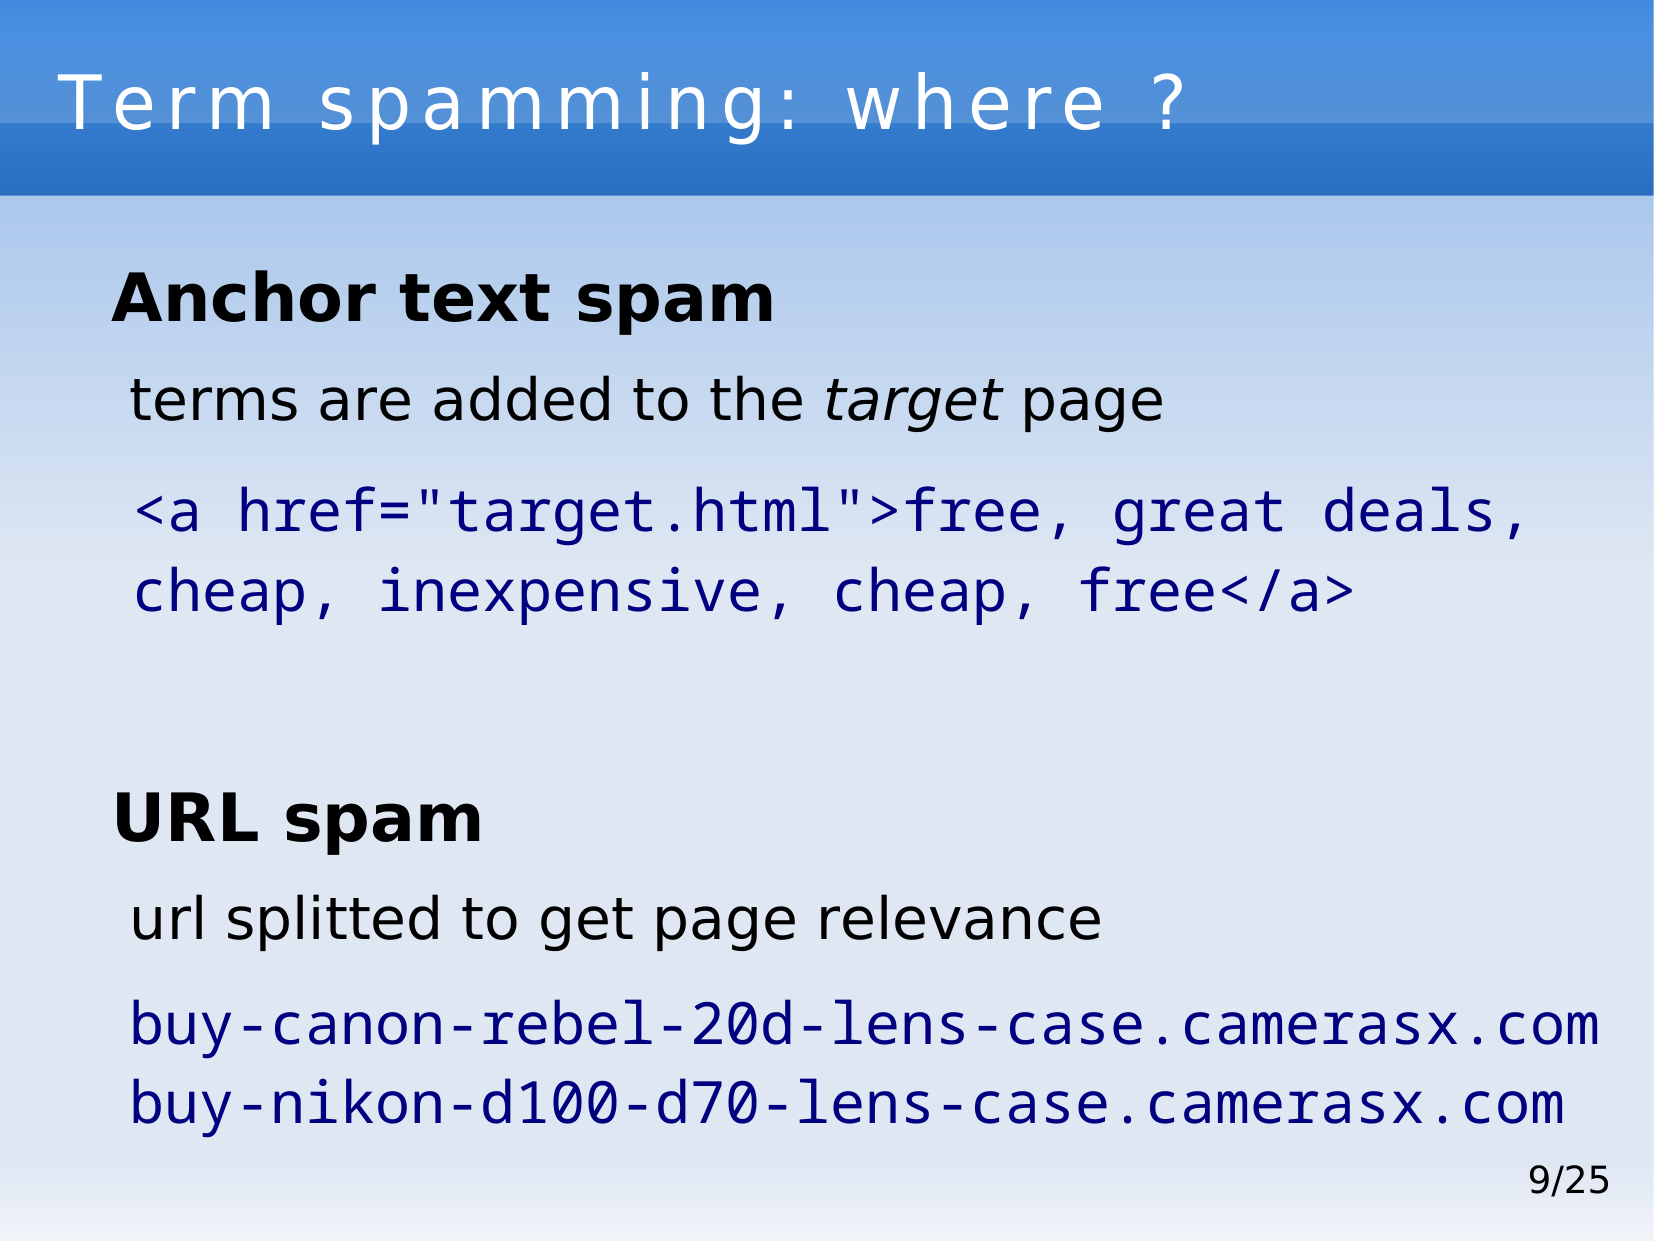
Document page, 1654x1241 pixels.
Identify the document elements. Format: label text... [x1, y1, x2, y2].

text_box Anchor text spam [88, 247, 1601, 349]
picture [0, 0, 1654, 1241]
text_box url splitted to get page relevance [129, 885, 1381, 954]
title Term spamming: where ? [59, 29, 1625, 178]
text_box 9/25 [1455, 1151, 1627, 1210]
text_box terms are added to the target page [129, 366, 1381, 435]
text_box <a href="target.html">free, great deals, cheap, inexpensive, cheap, free</a> [118, 462, 1565, 612]
text_box buy-canon-rebel-20d-lens-case.camerasx.com buy-nikon-d100-d70-lens-case.camerasx.com [129, 994, 1625, 1130]
text_box URL spam [88, 767, 1601, 869]
